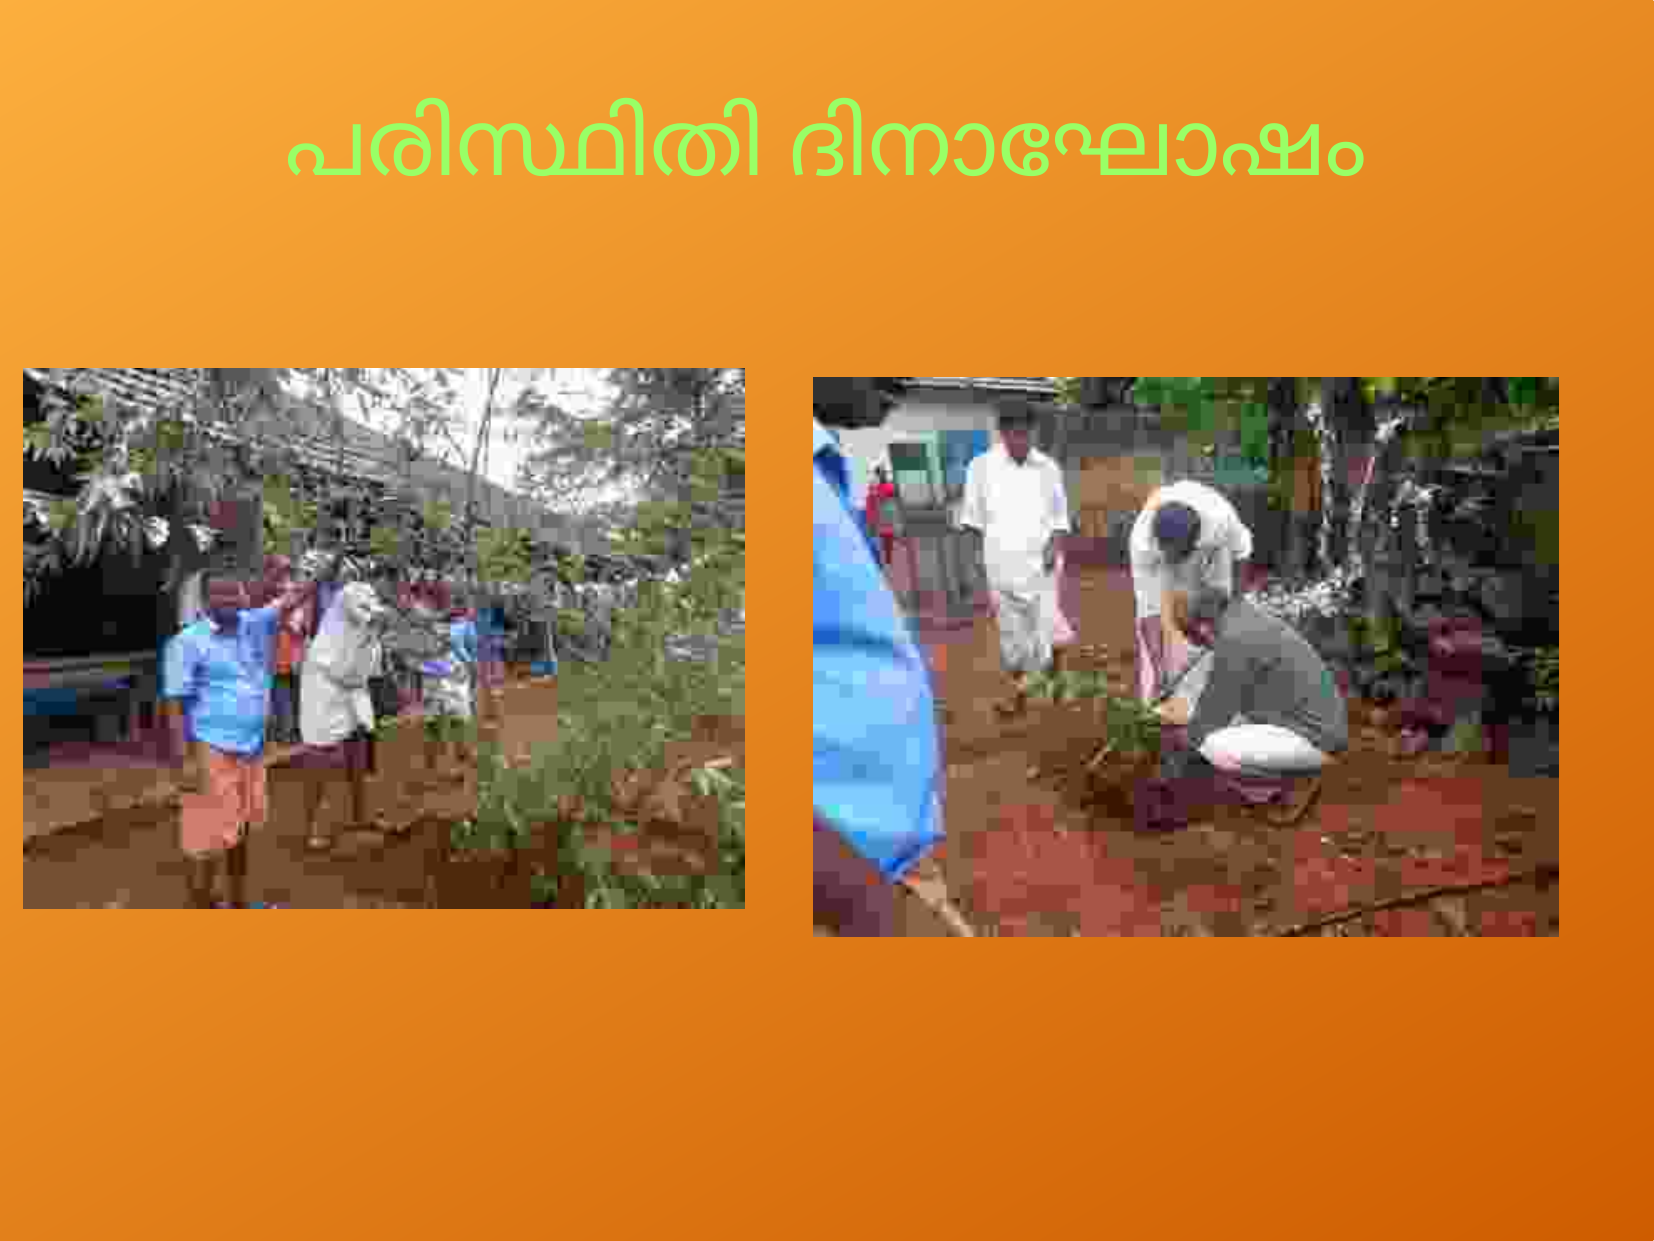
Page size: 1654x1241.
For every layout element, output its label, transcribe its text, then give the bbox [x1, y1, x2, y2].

picture [23, 368, 745, 909]
title പരിസ്ഥിതി ദിനാഘോഷം [82, 49, 1571, 257]
picture [813, 377, 1559, 937]
